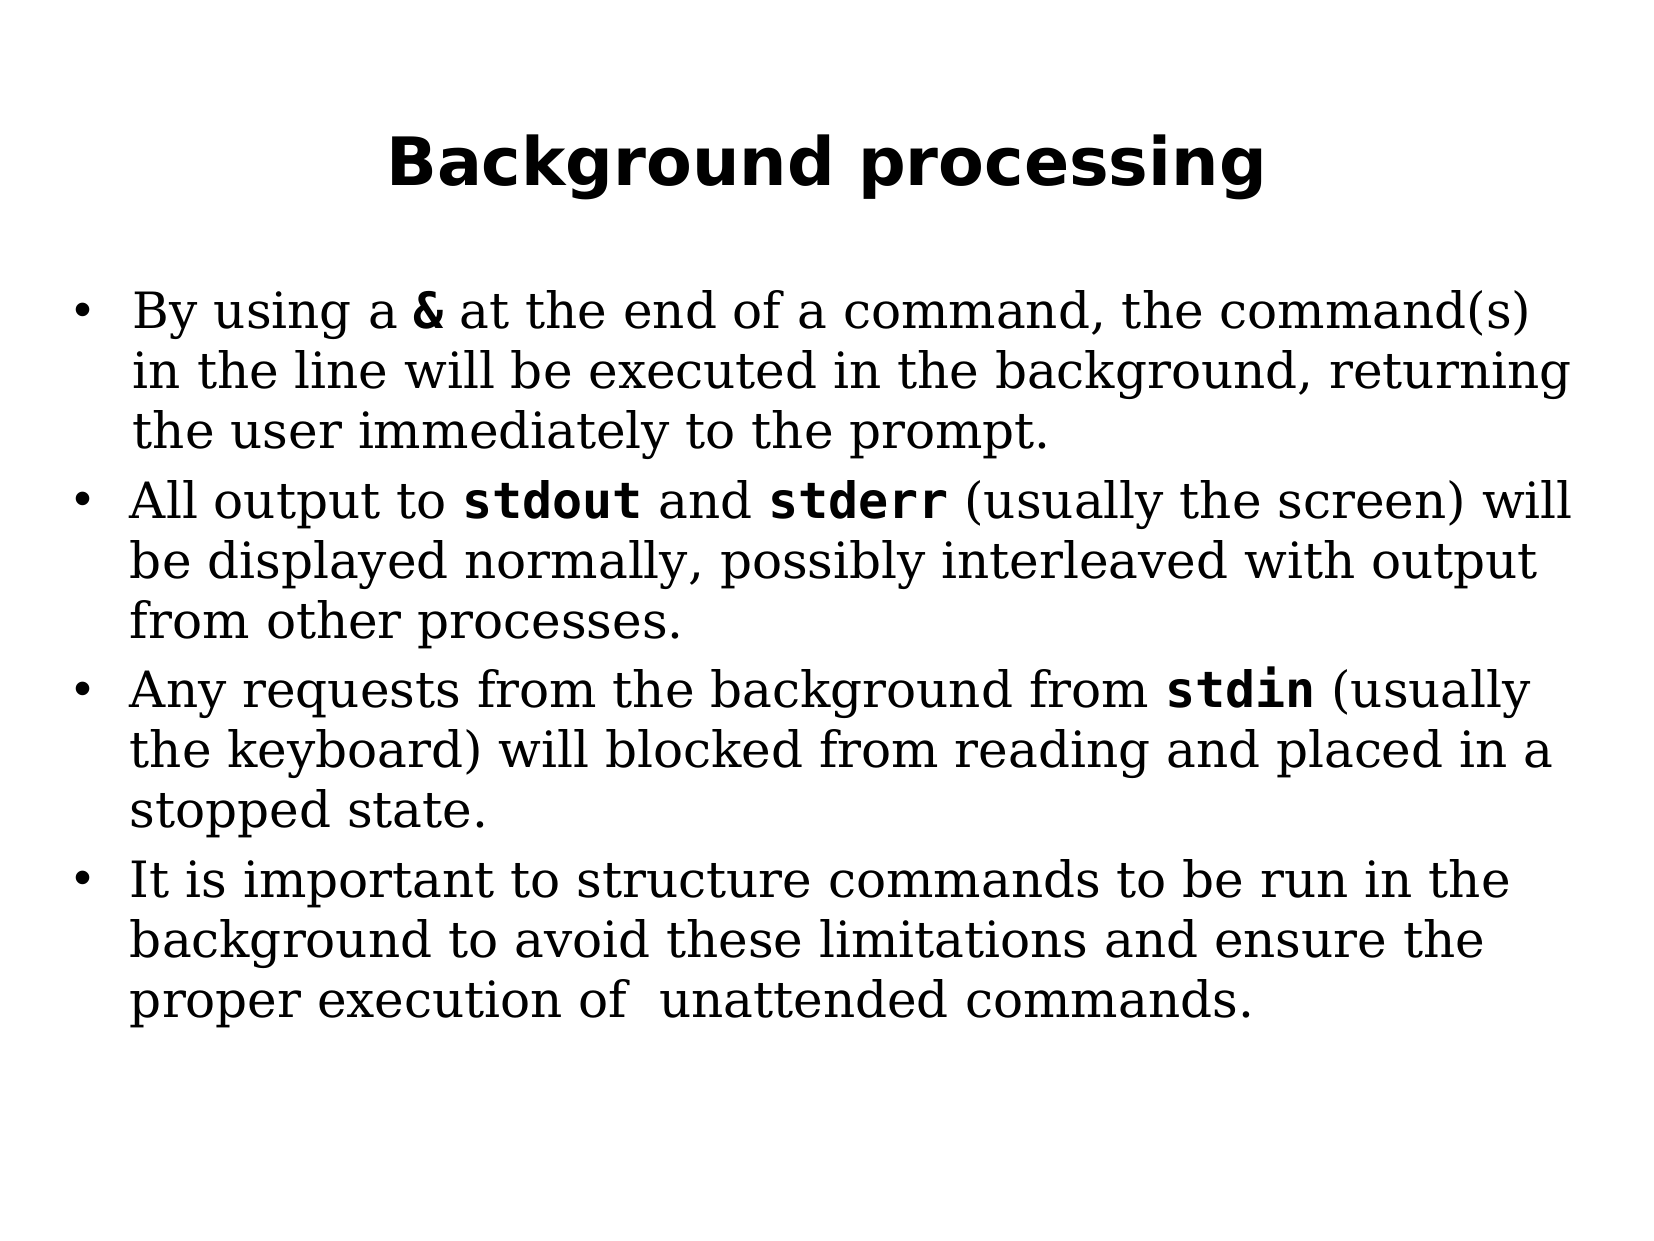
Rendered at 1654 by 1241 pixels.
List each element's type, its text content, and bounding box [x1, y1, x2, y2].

title Background processing [123, 68, 1530, 248]
list By using a & at the end of a command, the command(s) in the line will be executed in the background, returning the user immediately to the prompt. All output to stdout and stderr (usually the screen) will be displayed normally, possibly interleaved with output from other processes. Any requests from the background from stdin (usually the keyboard) will blocked from reading and placed in a stopped state. It is important to structure commands to be run in the background to avoid these limitations and ensure the proper execution of unattended commands. [59, 271, 1595, 1112]
